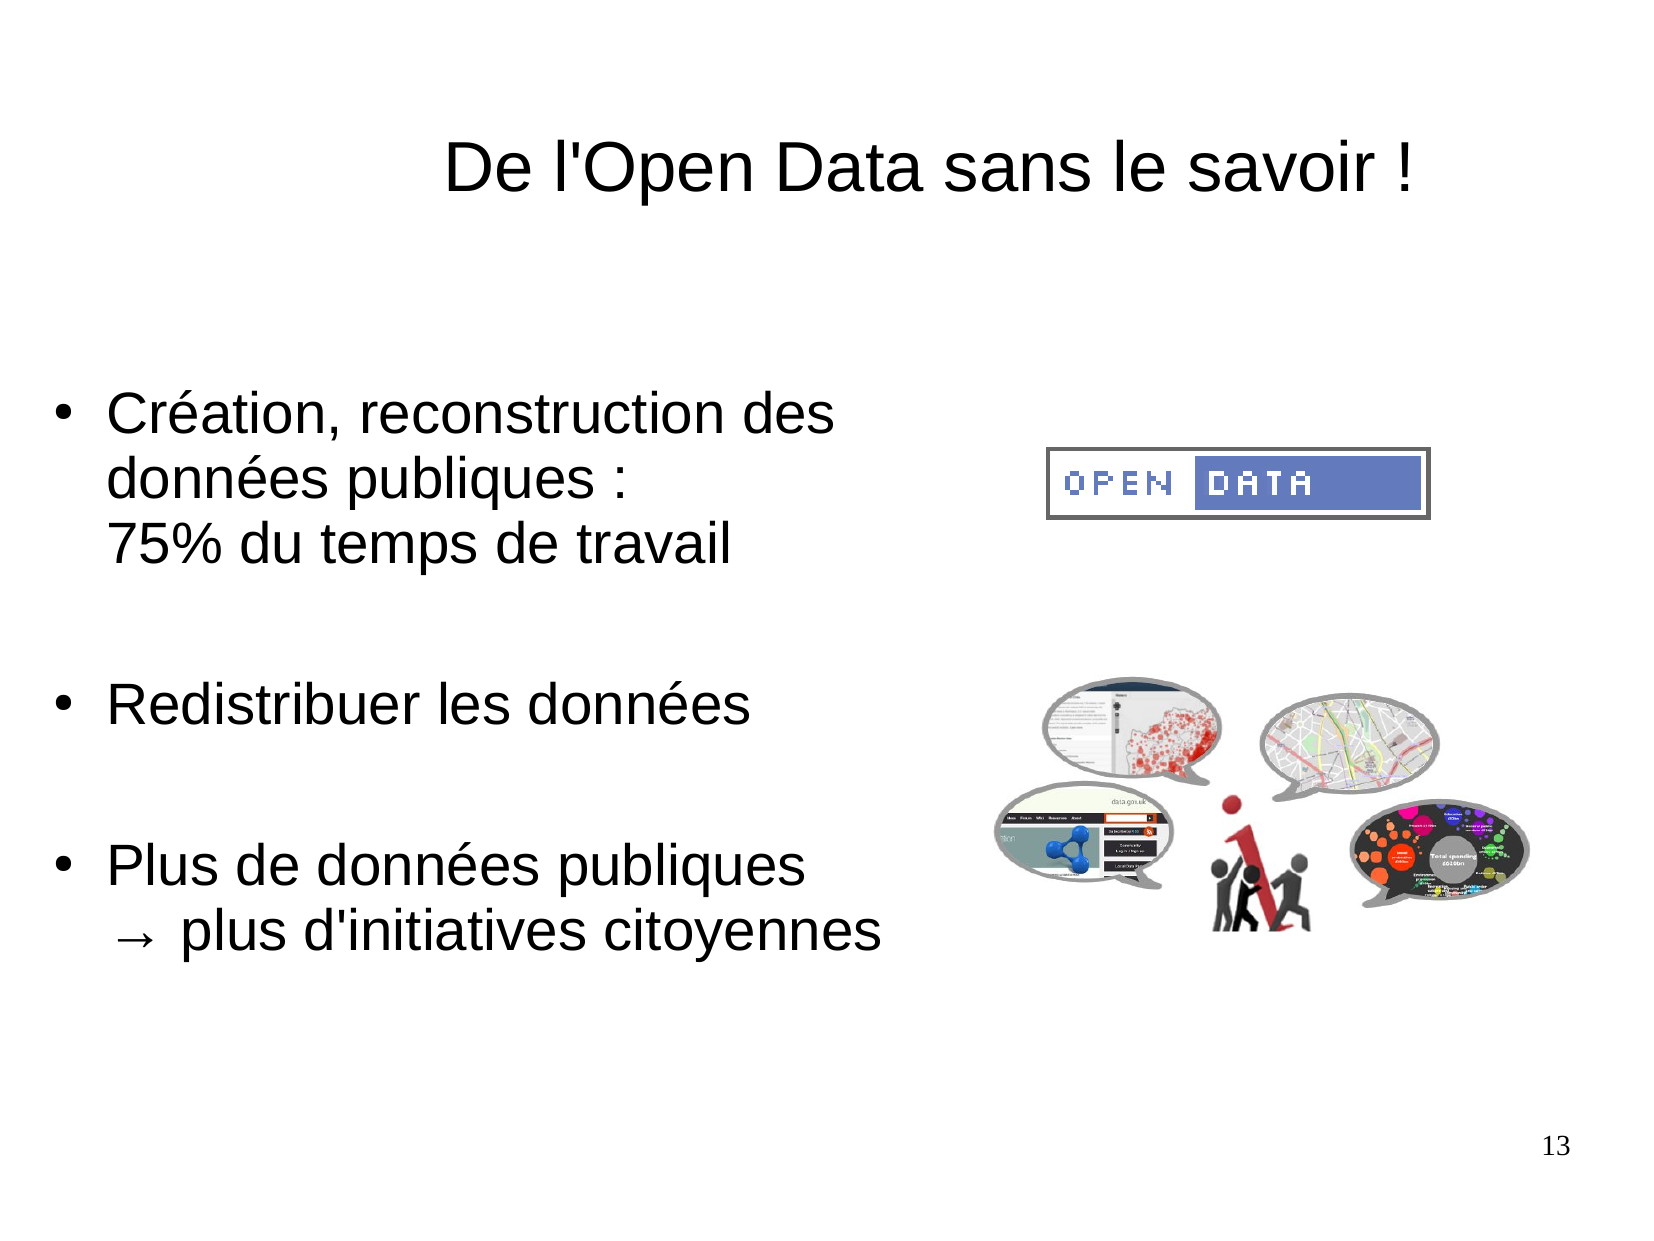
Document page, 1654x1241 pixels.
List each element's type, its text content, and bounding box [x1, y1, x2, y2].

list Création, reconstruction des données publiques : 75% du temps de travail Redistribuer les données Plus de données publiques → plus d'initiatives citoyennes [35, 380, 892, 1199]
title De l'Open Data sans le savoir ! [212, 70, 1647, 264]
picture [993, 660, 1536, 932]
picture [1046, 447, 1431, 520]
